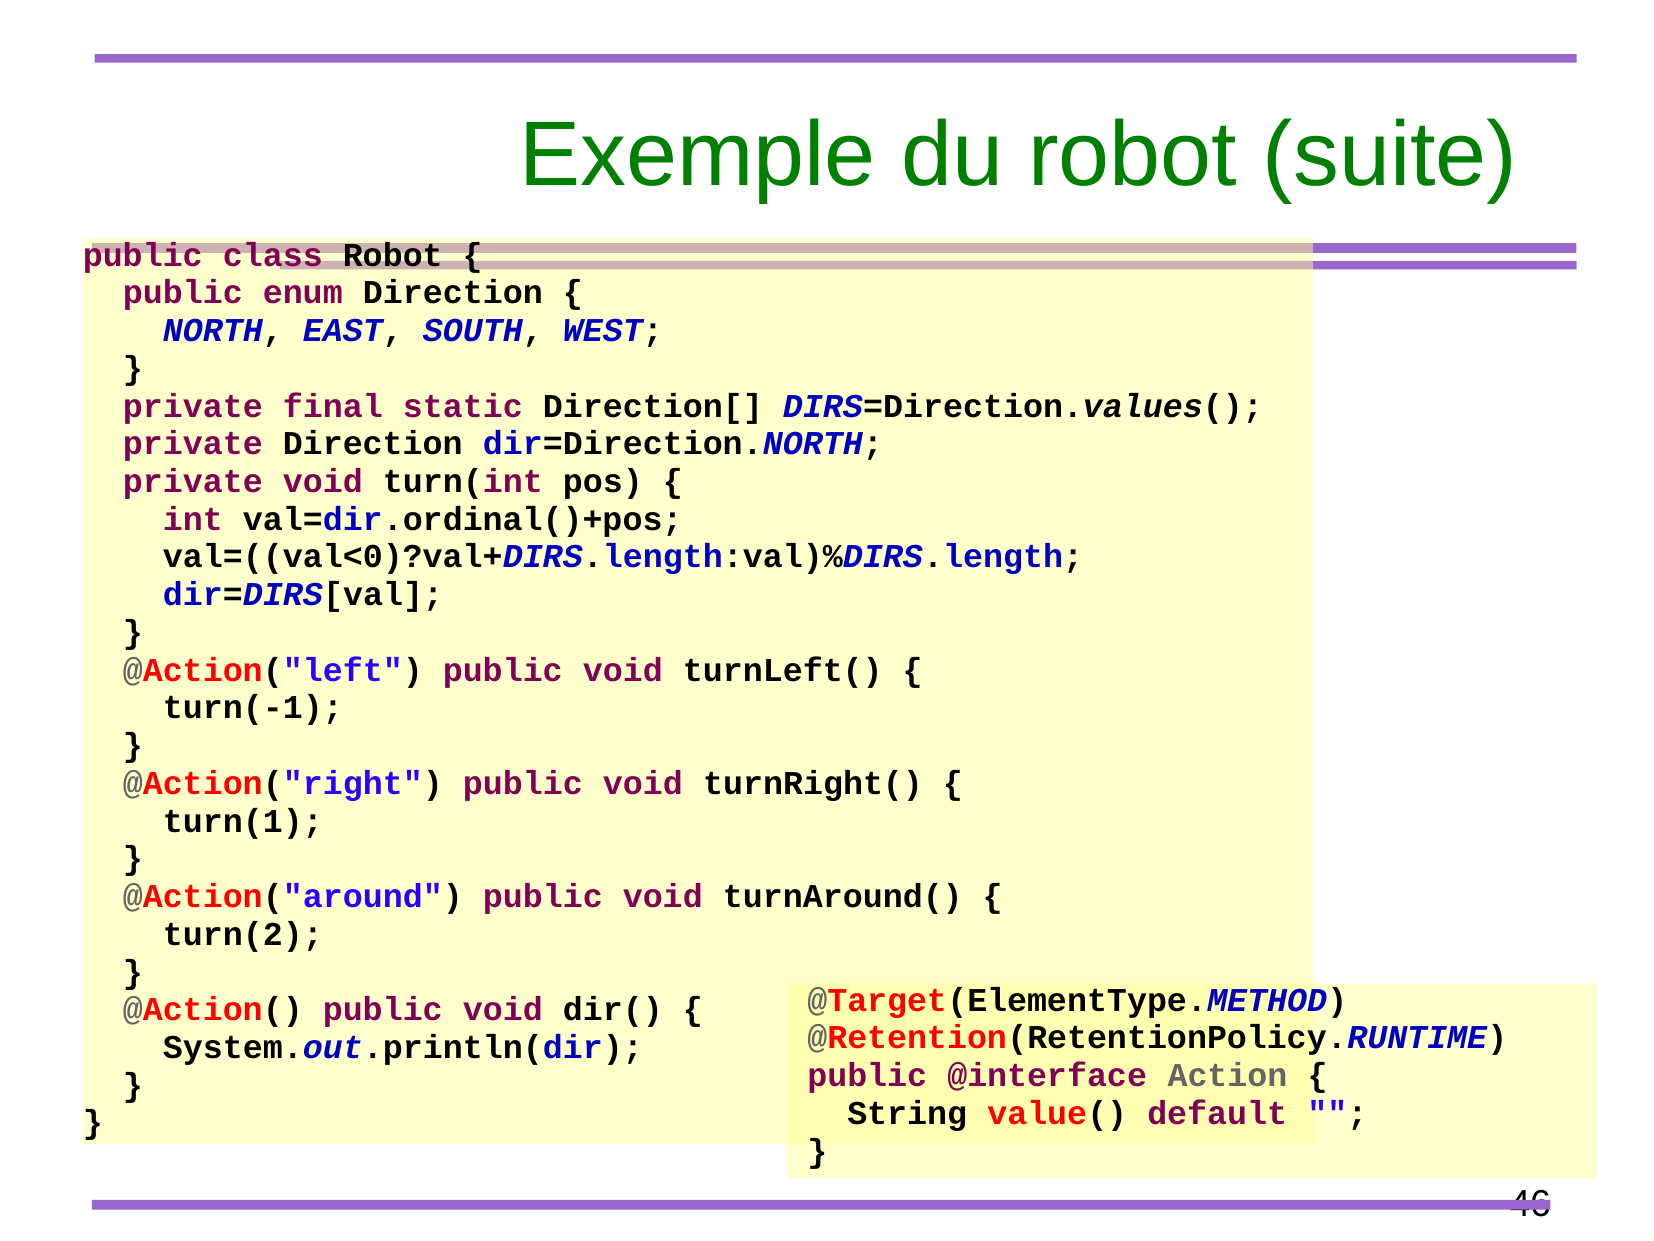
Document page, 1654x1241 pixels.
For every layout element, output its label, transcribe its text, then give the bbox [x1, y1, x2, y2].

text_box @Target(ElementType.METHOD) @Retention(RetentionPolicy.RUNTIME) public @interface Action { String value() default ""; } [787, 983, 1597, 1178]
text_box public class Robot { public enum Direction { NORTH, EAST, SOUTH, WEST; } private final static Direction[] DIRS=Direction.values(); private Direction dir=Direction.NORTH; private void turn(int pos) { int val=dir.ordinal()+pos; val=((val<0)?val+DIRS.length:val)%DIRS.length; dir=DIRS[val]; } @Action("left") public void turnLeft() { turn(-1); } @Action("right") public void turnRight() { turn(1); } @Action("around") public void turnAround() { turn(2); } @Action() public void dir() { System.out.println(dir); } } [82, 238, 1313, 1145]
title Exemple du robot (suite) [121, 42, 1534, 265]
